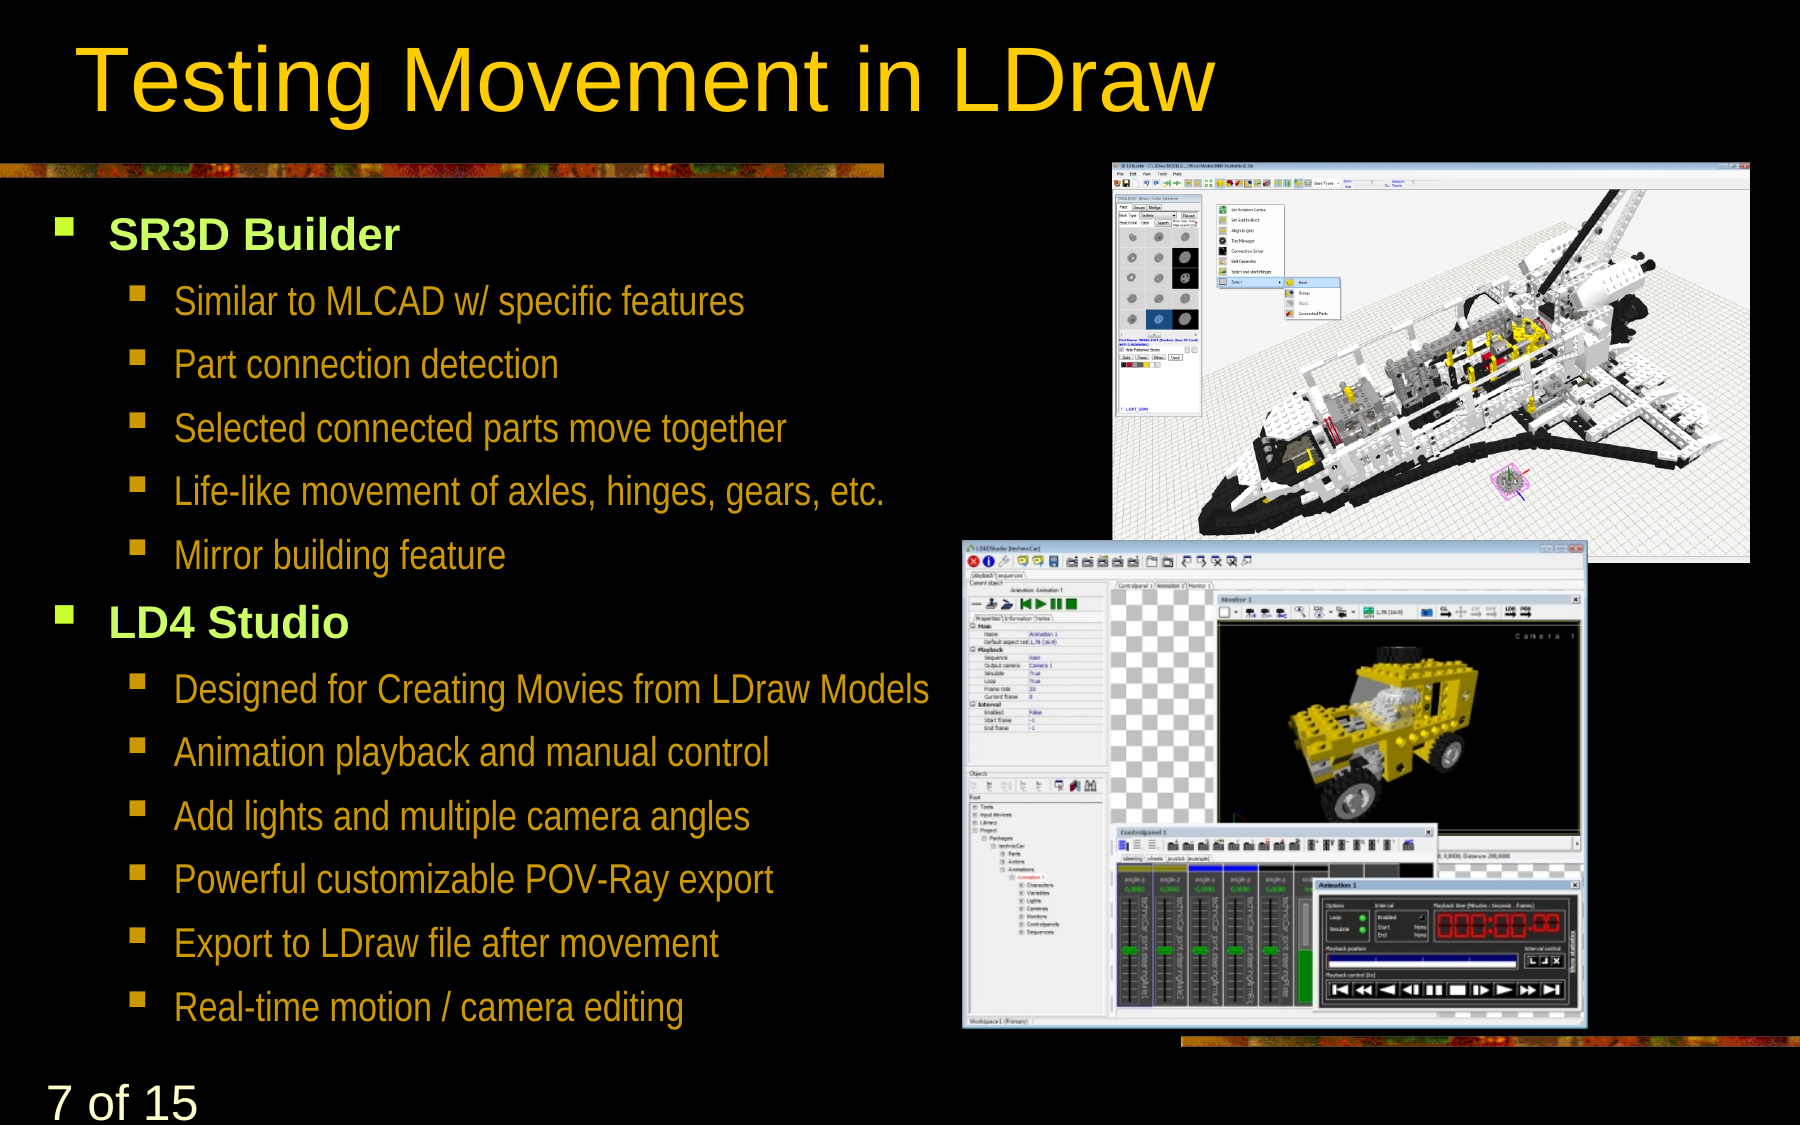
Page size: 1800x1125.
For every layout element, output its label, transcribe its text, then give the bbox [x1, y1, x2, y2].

picture [962, 162, 1750, 1029]
picture [1181, 1035, 1800, 1050]
title Testing Movement in LDraw [59, 12, 1761, 138]
picture [0, 162, 884, 182]
list SR3D Builder Similar to MLCAD w/ specific features Part connection detection Selected connected parts move together Life-like movement of axles, hinges, gears, etc. Mirror building feature LD4 Studio Designed for Creating Movies from LDraw Models Animation playback and manual control Add lights and multiple camera angles Powerful customizable POV-Ray export Export to LDraw file after movement Real-time motion / camera editing [37, 212, 963, 1036]
